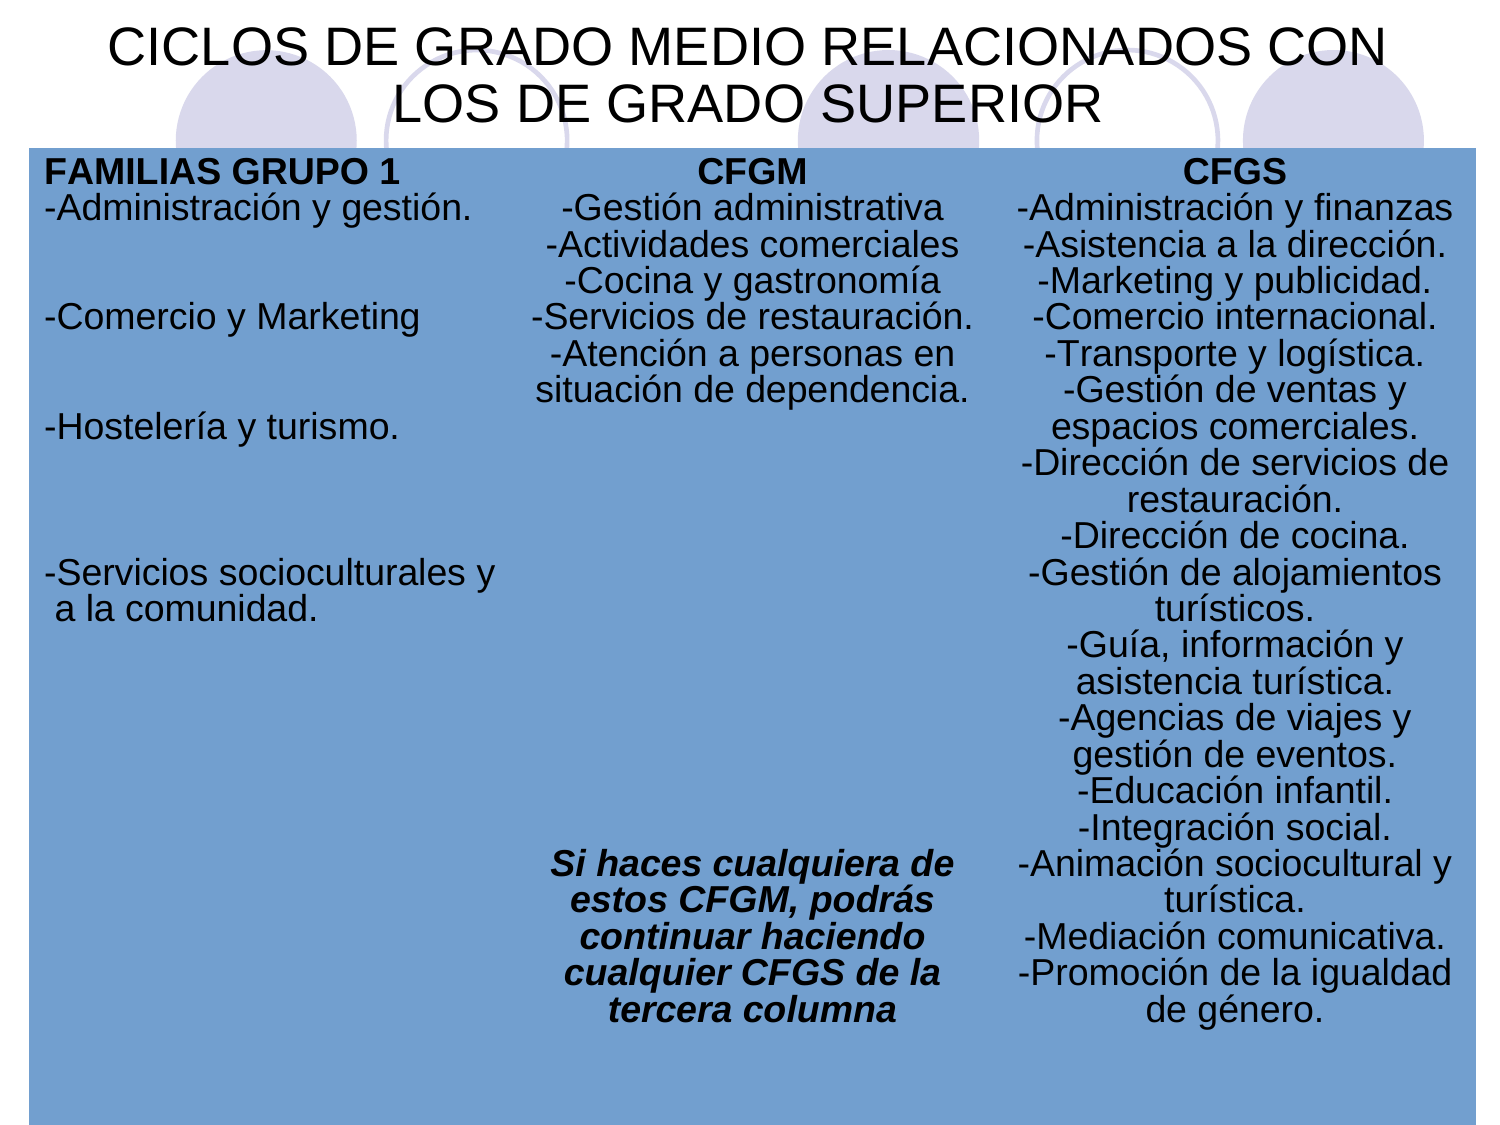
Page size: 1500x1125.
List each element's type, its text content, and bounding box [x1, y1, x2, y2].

table_header CFGS -Administración y finanzas -Asistencia a la dirección. -Marketing y publicidad. -Comercio internacional. -Transporte y logística. -Gestión de ventas y espacios comerciales. -Dirección de servicios de restauración. -Dirección de cocina. -Gestión de alojamientos turísticos. -Guía, información y asistencia turística. -Agencias de viajes y gestión de eventos. -Educación infantil. -Integración social. -Animación sociocultural y turística. -Mediación comunicativa. -Promoción de la igualdad de género. [994, 148, 1476, 1125]
title CICLOS DE GRADO MEDIO RELACIONADOS CON LOS DE GRADO SUPERIOR [75, 12, 1423, 142]
table_header CFGM -Gestión administrativa -Actividades comerciales -Cocina y gastronomía -Servicios de restauración. -Atención a personas en situación de dependencia. Si haces cualquiera de estos CFGM, podrás continuar haciendo cualquier CFGS de la tercera columna [512, 148, 994, 1125]
table_header FAMILIAS GRUPO 1 -Administración y gestión. -Comercio y Marketing -Hostelería y turismo. -Servicios socioculturales y a la comunidad. [29, 148, 512, 1125]
